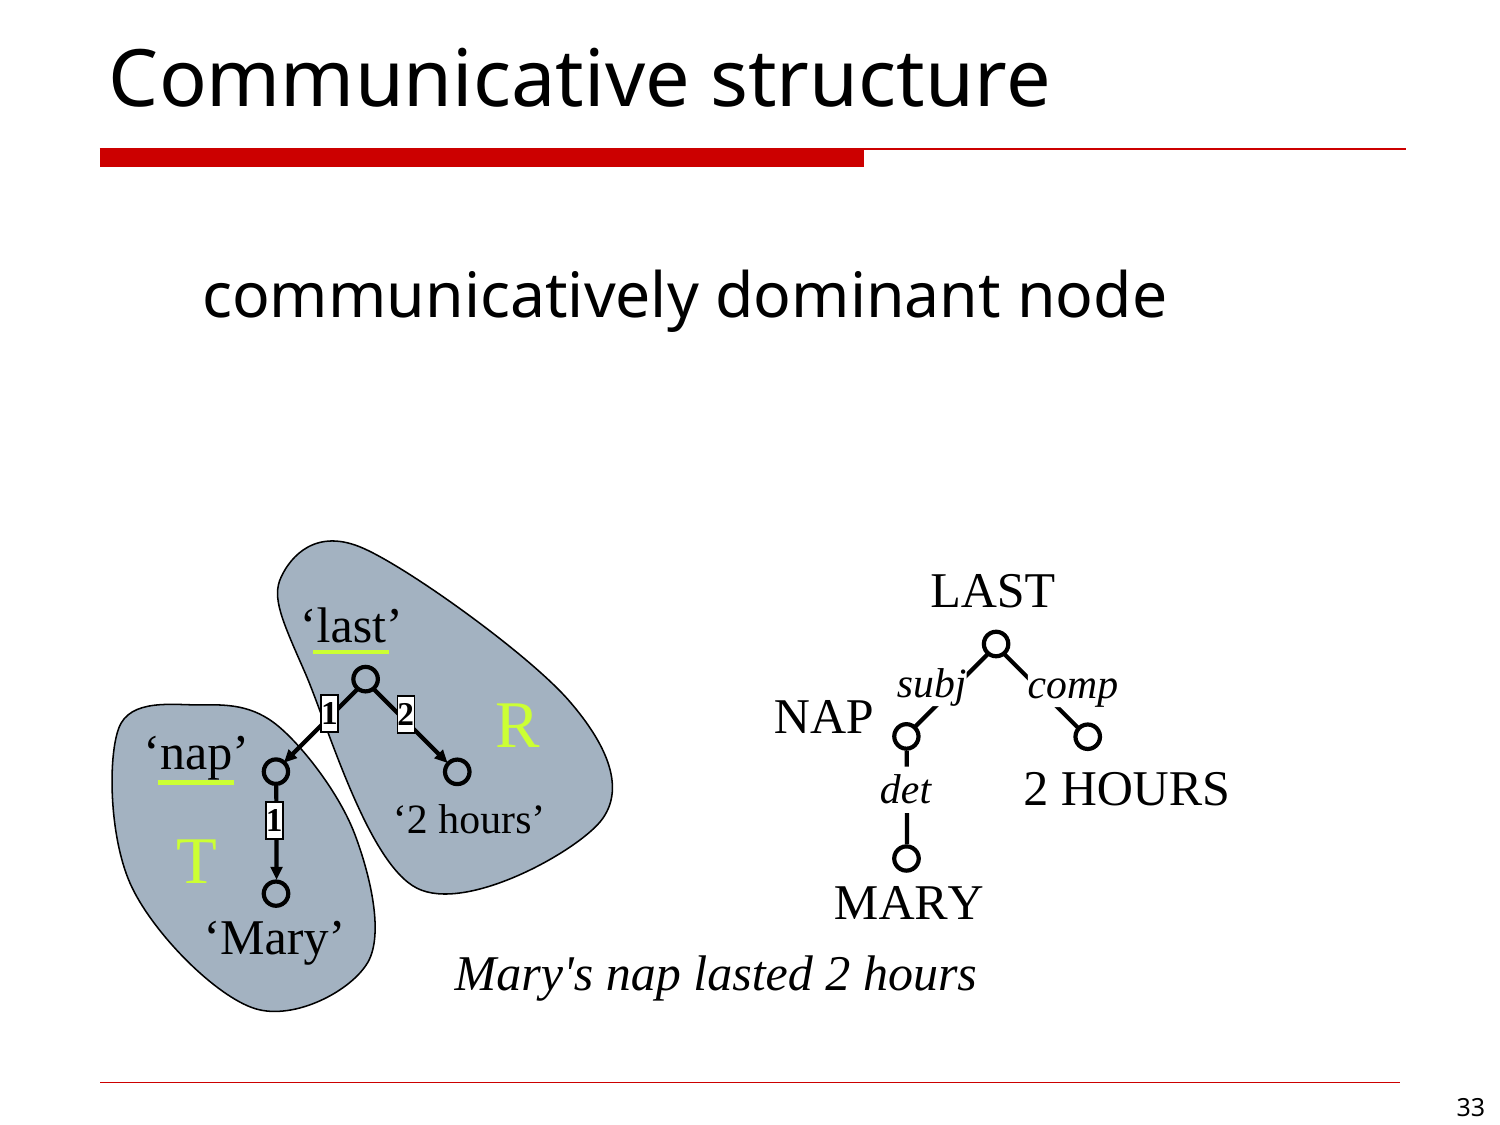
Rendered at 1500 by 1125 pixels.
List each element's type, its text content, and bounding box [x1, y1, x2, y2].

text_box 2 HOURS [1008, 753, 1262, 825]
text_box [201, 974, 359, 1012]
text_box 2 [397, 696, 415, 734]
text_box [381, 851, 564, 895]
text_box [448, 762, 467, 781]
text_box ‘nap’ [128, 716, 304, 788]
text_box 1 [265, 801, 283, 839]
text_box [300, 609, 613, 846]
text_box comp [1027, 660, 1119, 708]
text_box MARY [819, 867, 1016, 939]
text_box T [161, 825, 226, 898]
text_box det [879, 766, 932, 813]
text_box LAST [915, 555, 1091, 626]
list communicatively dominant node [187, 255, 1472, 503]
text_box [112, 704, 275, 962]
text_box ‘Mary’ [188, 902, 364, 974]
text_box 1 [321, 695, 338, 733]
title Communicative structure [94, 26, 1407, 138]
text_box R [480, 688, 545, 761]
text_box Mary's nap lasted 2 hours [439, 938, 1095, 1010]
text_box NAP [759, 681, 935, 753]
text_box [266, 884, 286, 902]
text_box ‘2 hours’ [378, 788, 592, 851]
text_box subj [896, 659, 967, 707]
text_box [356, 670, 375, 689]
text_box [277, 540, 434, 626]
text_box [278, 752, 376, 969]
text_box ‘last’ [285, 590, 461, 662]
